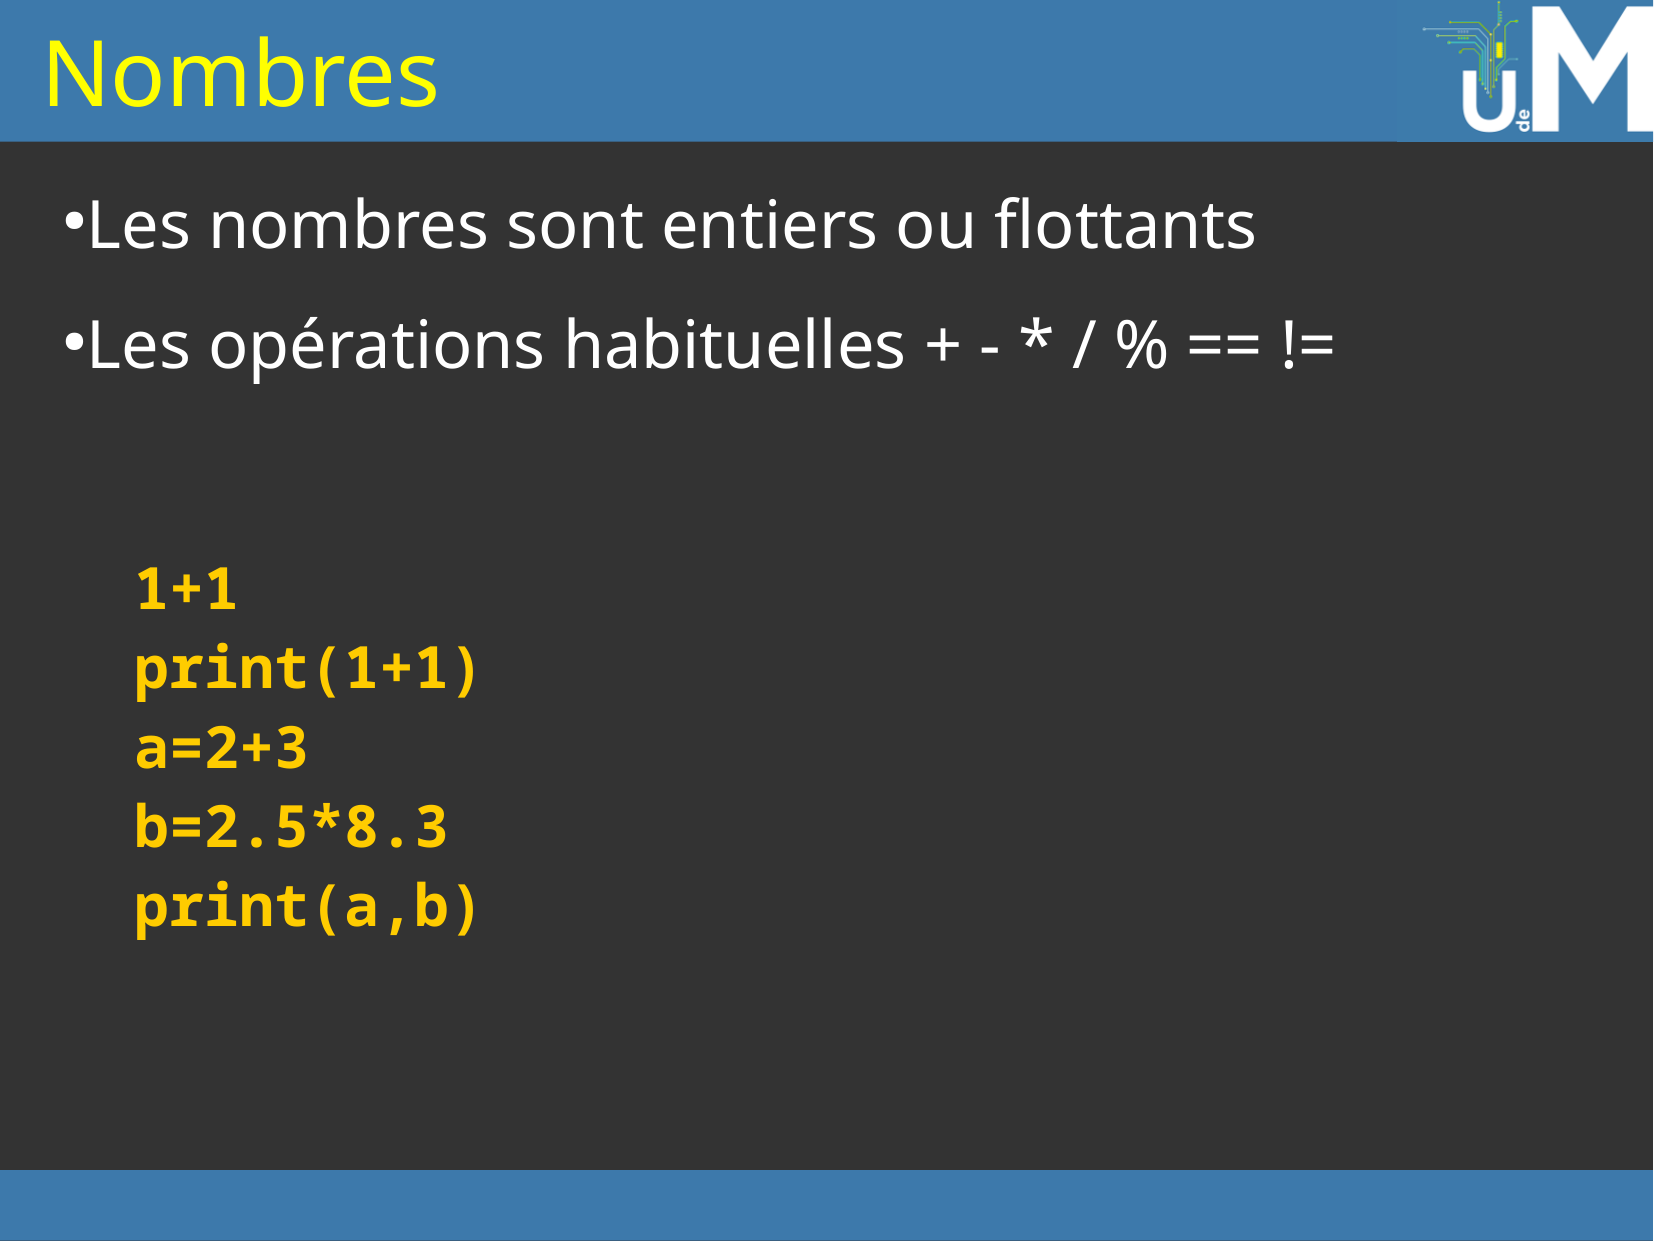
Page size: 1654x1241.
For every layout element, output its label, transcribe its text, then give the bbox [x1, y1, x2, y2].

text_box 1+1 print(1+1) a=2+3 b=2.5*8.3 print(a,b) [120, 540, 1321, 1096]
picture [1397, 0, 1654, 142]
list Les nombres sont entiers ou flottants Les opérations habituelles + - * / % == != [45, 177, 1606, 1141]
title Nombres [41, 9, 1411, 133]
